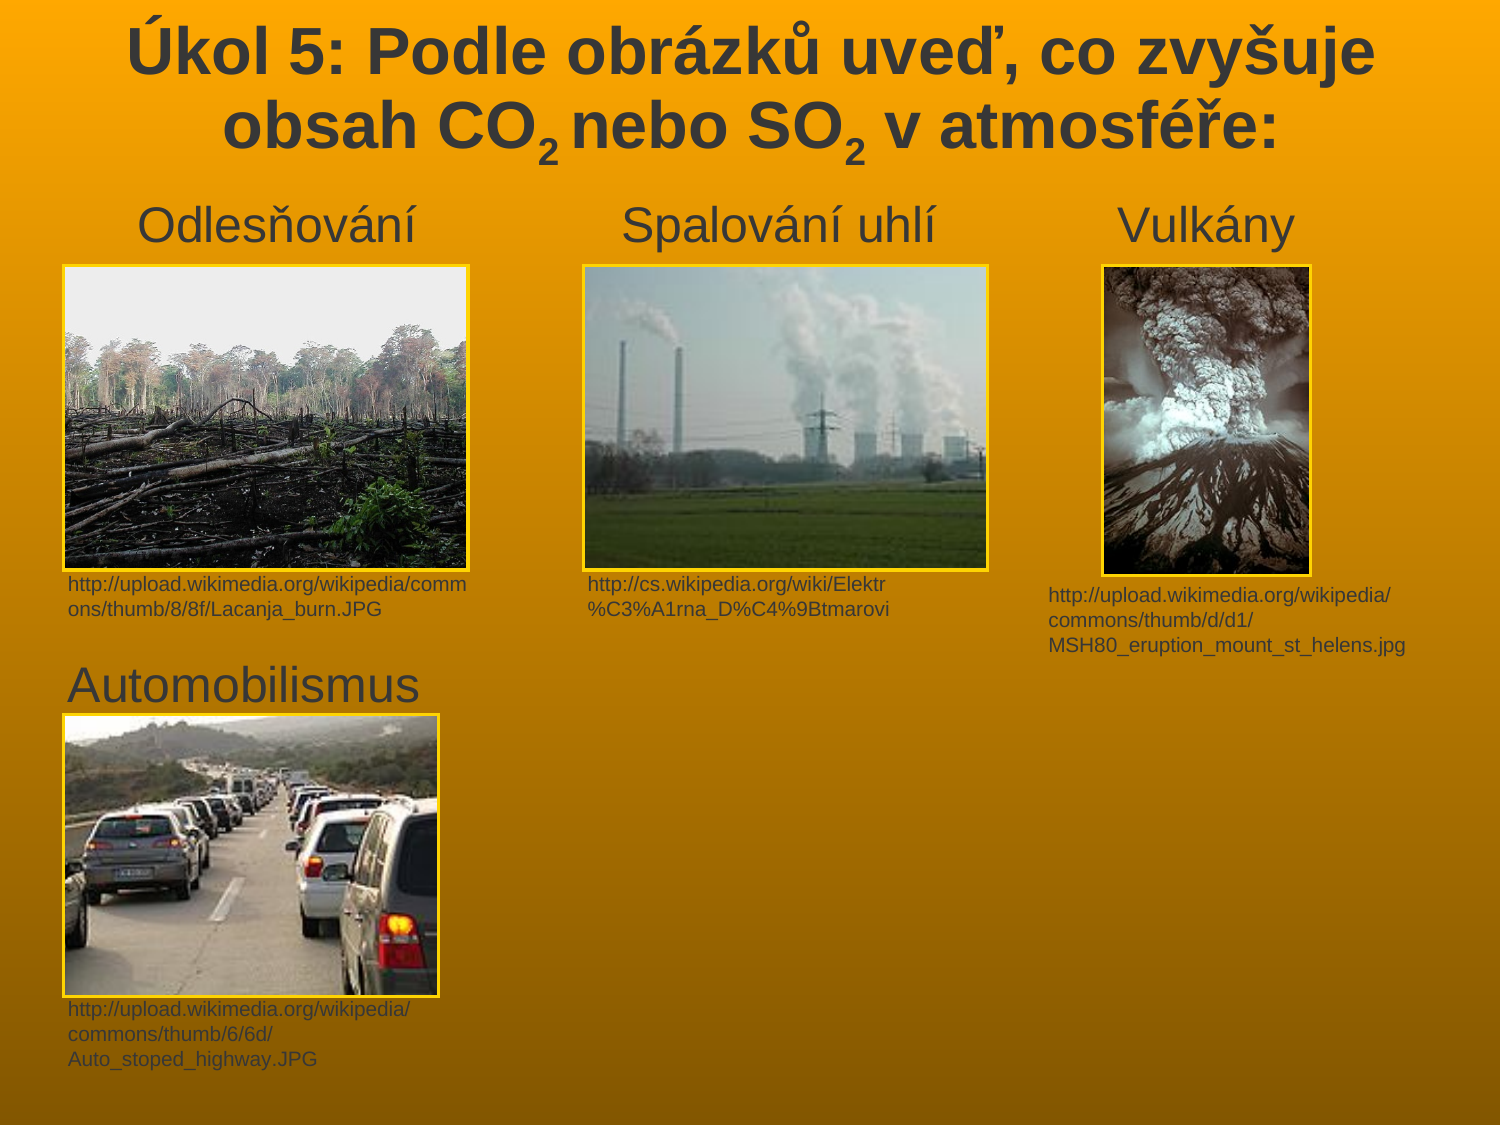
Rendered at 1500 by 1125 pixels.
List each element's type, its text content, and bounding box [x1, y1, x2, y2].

text_box [64, 721, 438, 987]
text_box Odlesňování [76, 184, 479, 261]
text_box Spalování uhlí [584, 184, 975, 261]
text_box http://upload.wikimedia.org/wikipedia/comm ons/thumb/8/8f/Lacanja_burn.JPG [53, 562, 500, 628]
text_box [64, 267, 467, 562]
text_box Automobilismus [53, 645, 447, 721]
text_box http://cs.wikipedia.org/wiki/Elektr%C3%A1rna_D%C4%9Btmarovi [572, 562, 990, 628]
text_box [584, 267, 987, 562]
text_box http://upload.wikimedia.org/wikipedia/commons/thumb/6/6d/Auto_stoped_highway.JPG [53, 987, 441, 1079]
text_box [1104, 267, 1309, 574]
title Úkol 5: Podle obrázků uveď, co zvyšuje obsah CO2 nebo SO2 v atmosféře: [76, 0, 1427, 188]
text_box http://upload.wikimedia.org/wikipedia/commons/thumb/d/d1/MSH80_eruption_mount_st_helens.jpg [1033, 574, 1439, 665]
text_box Vulkány [1092, 184, 1321, 261]
